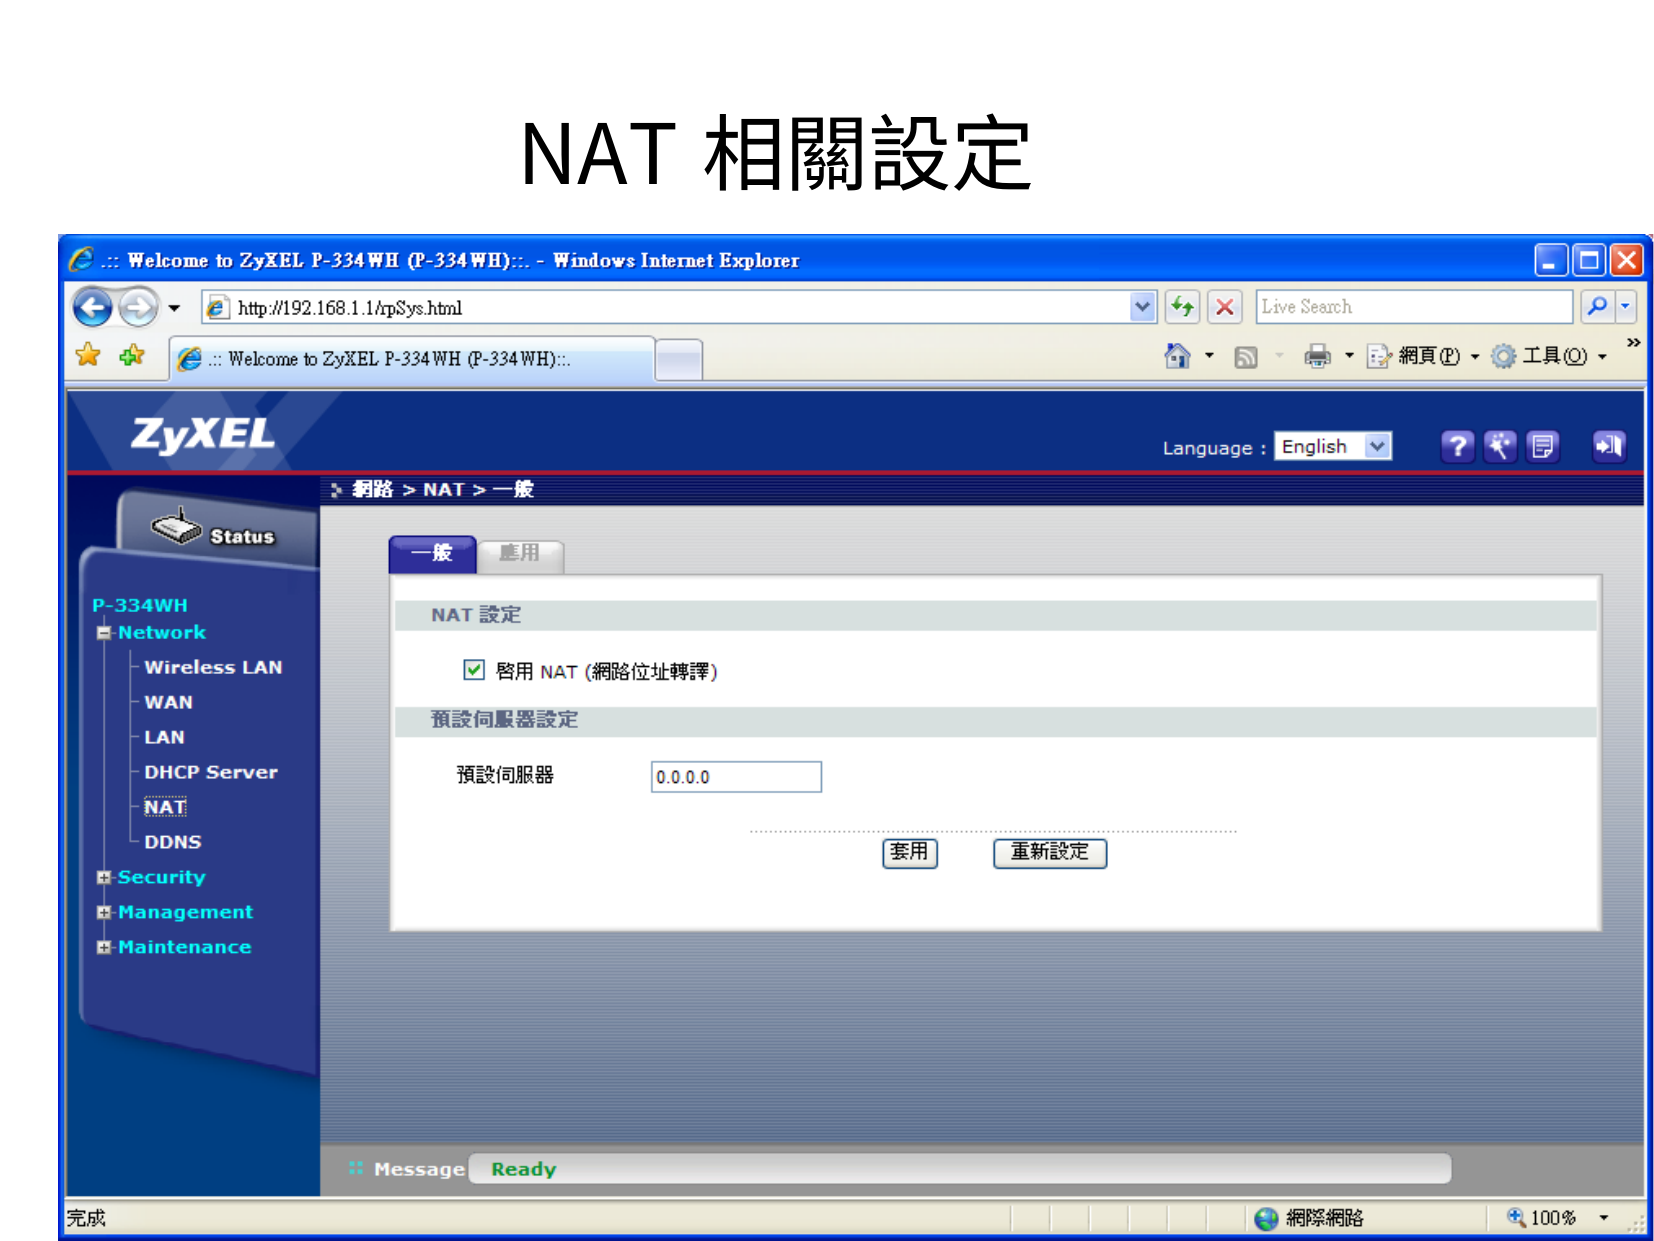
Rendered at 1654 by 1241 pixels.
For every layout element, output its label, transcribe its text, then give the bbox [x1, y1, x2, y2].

picture [58, 234, 1654, 1241]
title NAT相關設定 [73, 41, 1479, 234]
